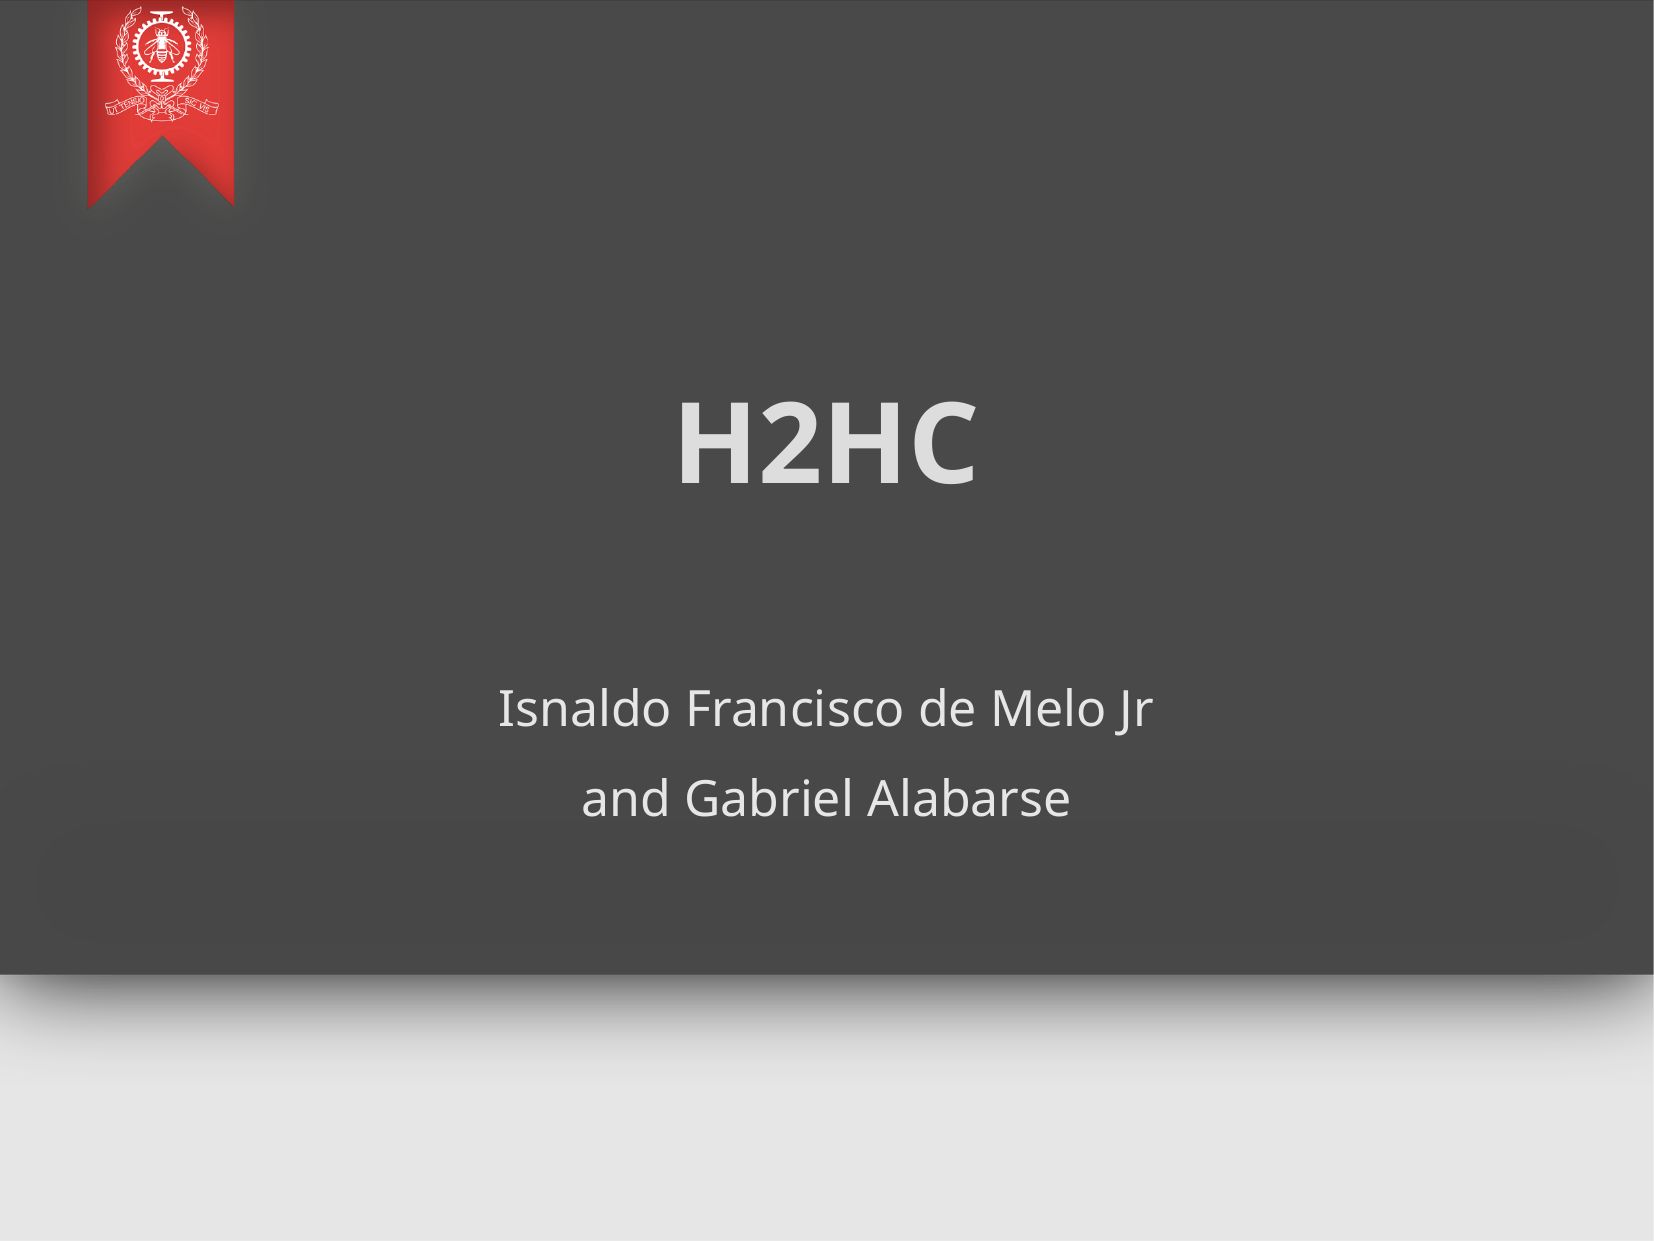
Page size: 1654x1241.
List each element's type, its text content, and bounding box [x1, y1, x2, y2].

text_box Isnaldo Francisco de Melo Jr and Gabriel Alabarse [82, 549, 1571, 974]
text_box H2HC [82, 240, 1571, 549]
picture [0, 0, 1654, 1241]
